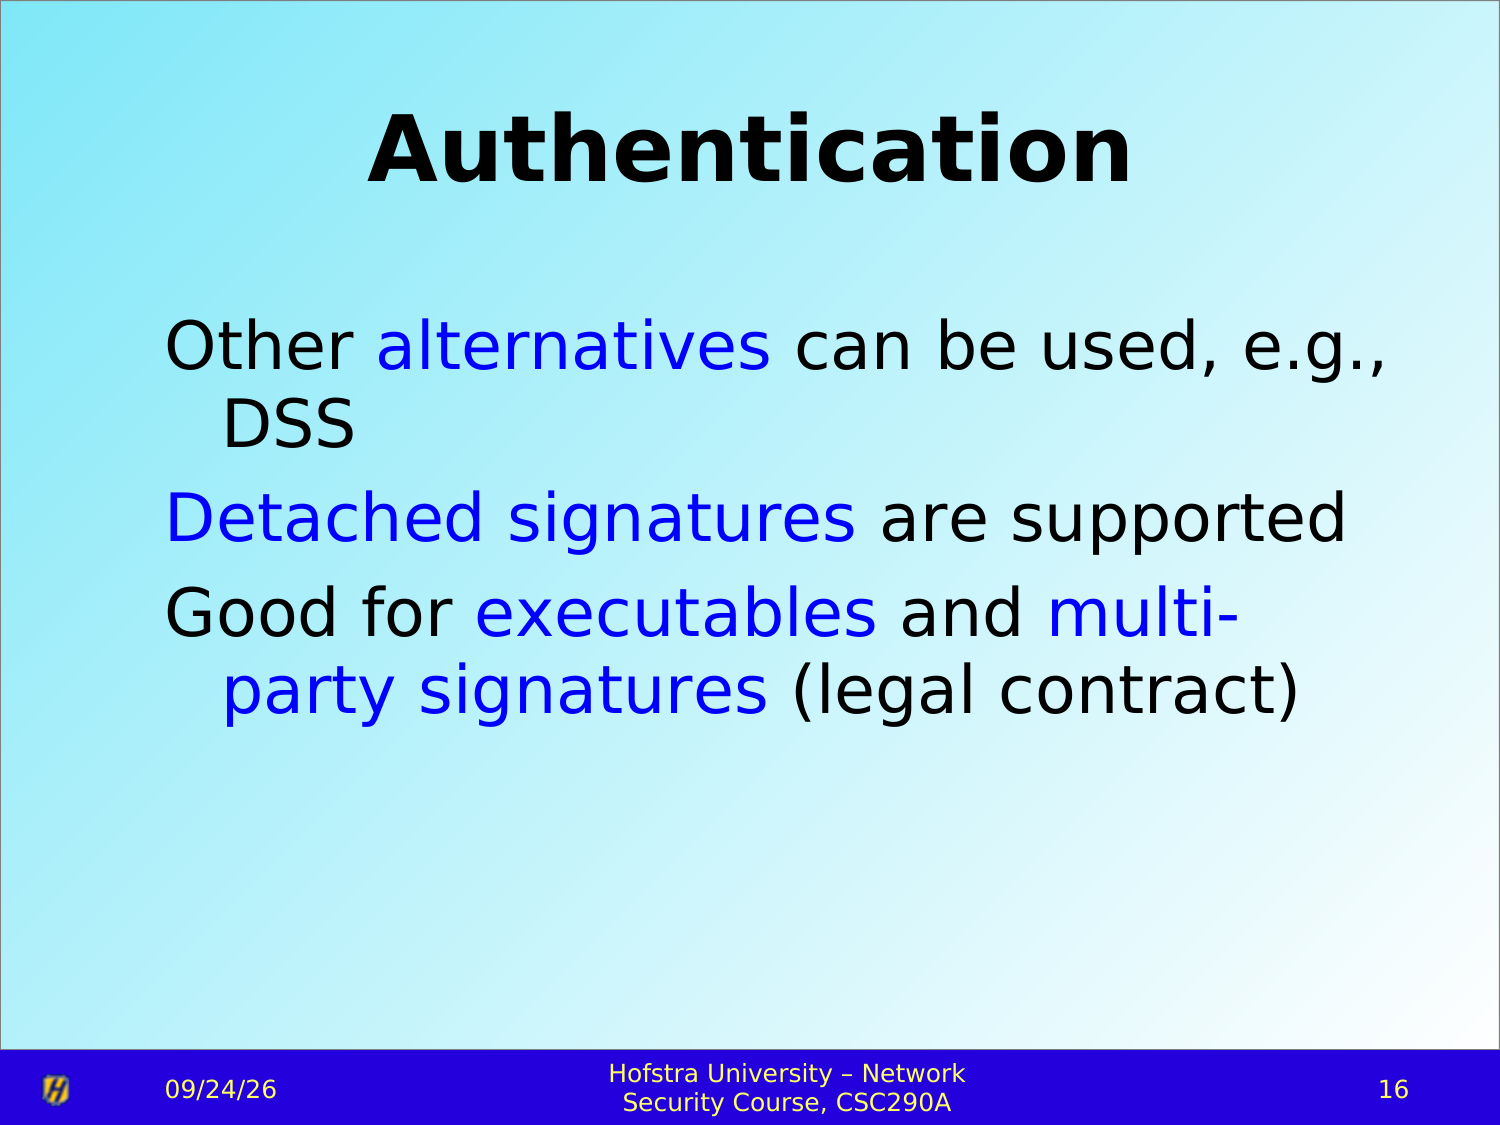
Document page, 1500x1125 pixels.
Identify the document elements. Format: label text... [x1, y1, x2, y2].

title Authentication [112, 85, 1391, 212]
list Other alternatives can be used, e.g., DSS Detached signatures are supported Good for executables and multi-party signatures (legal contract) [150, 299, 1426, 976]
picture [37, 1072, 76, 1110]
